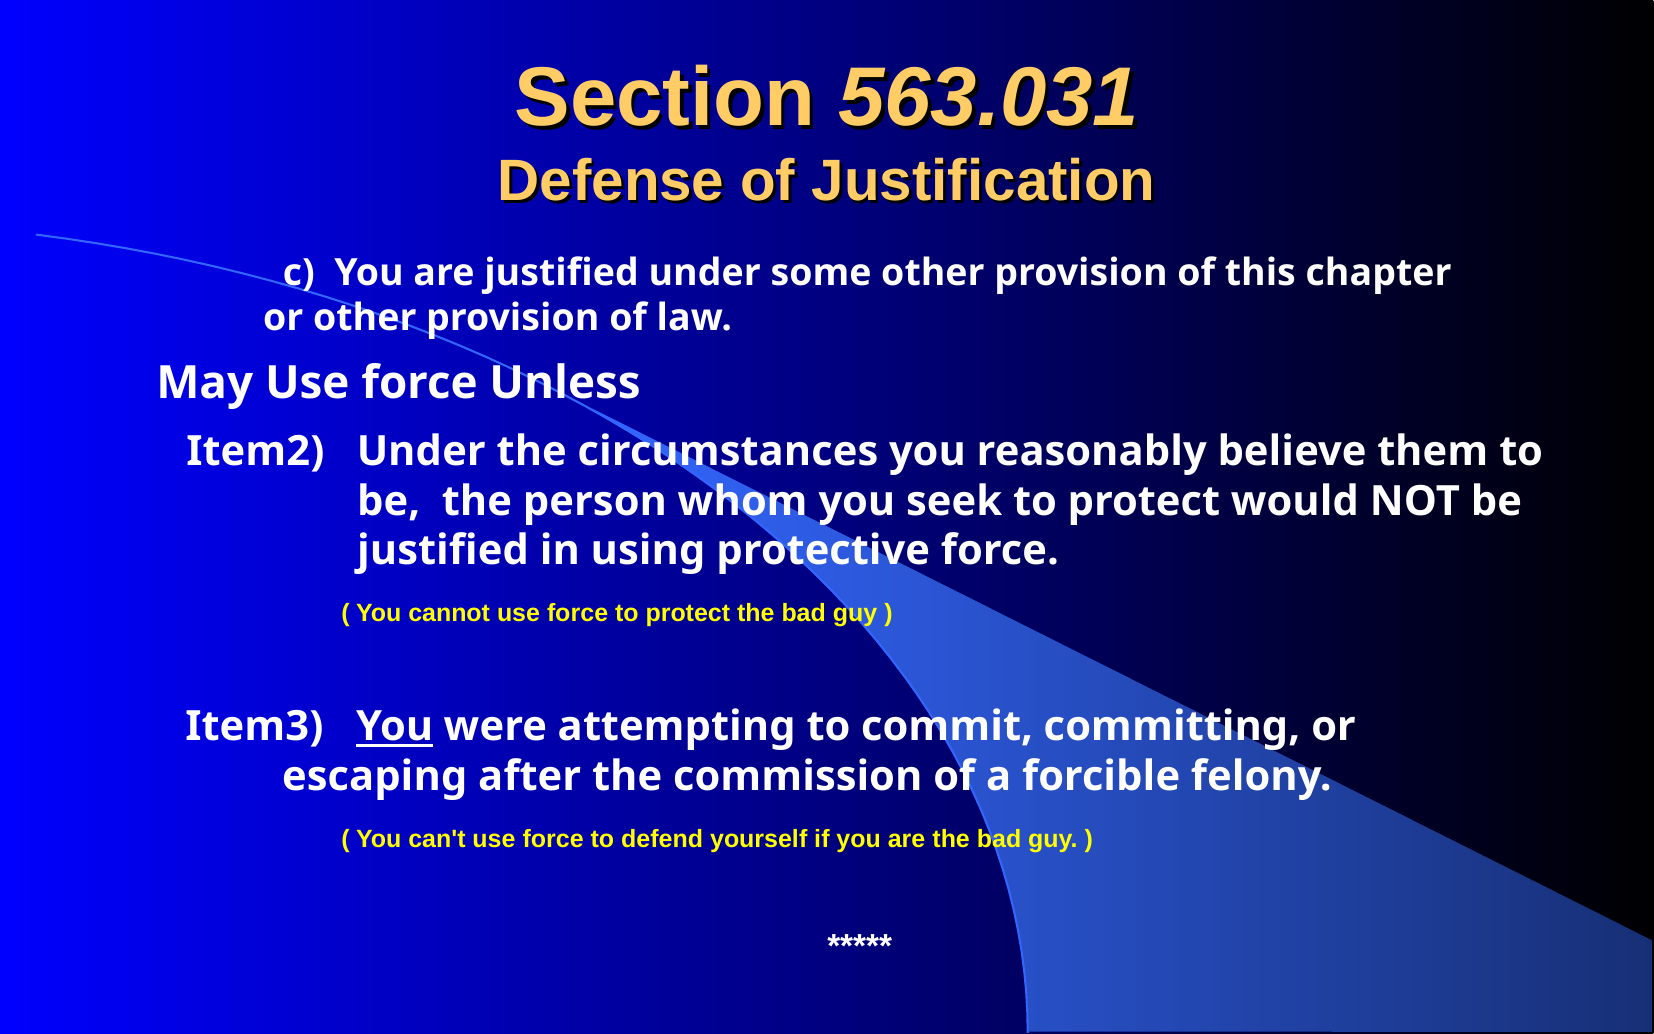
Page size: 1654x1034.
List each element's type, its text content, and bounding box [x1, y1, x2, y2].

title Section 563.031 Defense of Justification [82, 34, 1571, 221]
list c) You are justified under some other provision of this chapter or other provision of law. May Use force Unless Item2) Under the circumstances you reasonably believe them to be, the person whom you seek to protect would NOT be justified in using protective force. ( You cannot use force to protect the bad guy ) Item3) You were attempting to commit, committing, or escaping after the commission of a forcible felony. ( You can't use force to defend yourself if you are the bad guy. ) ***** [90, 195, 1579, 1033]
